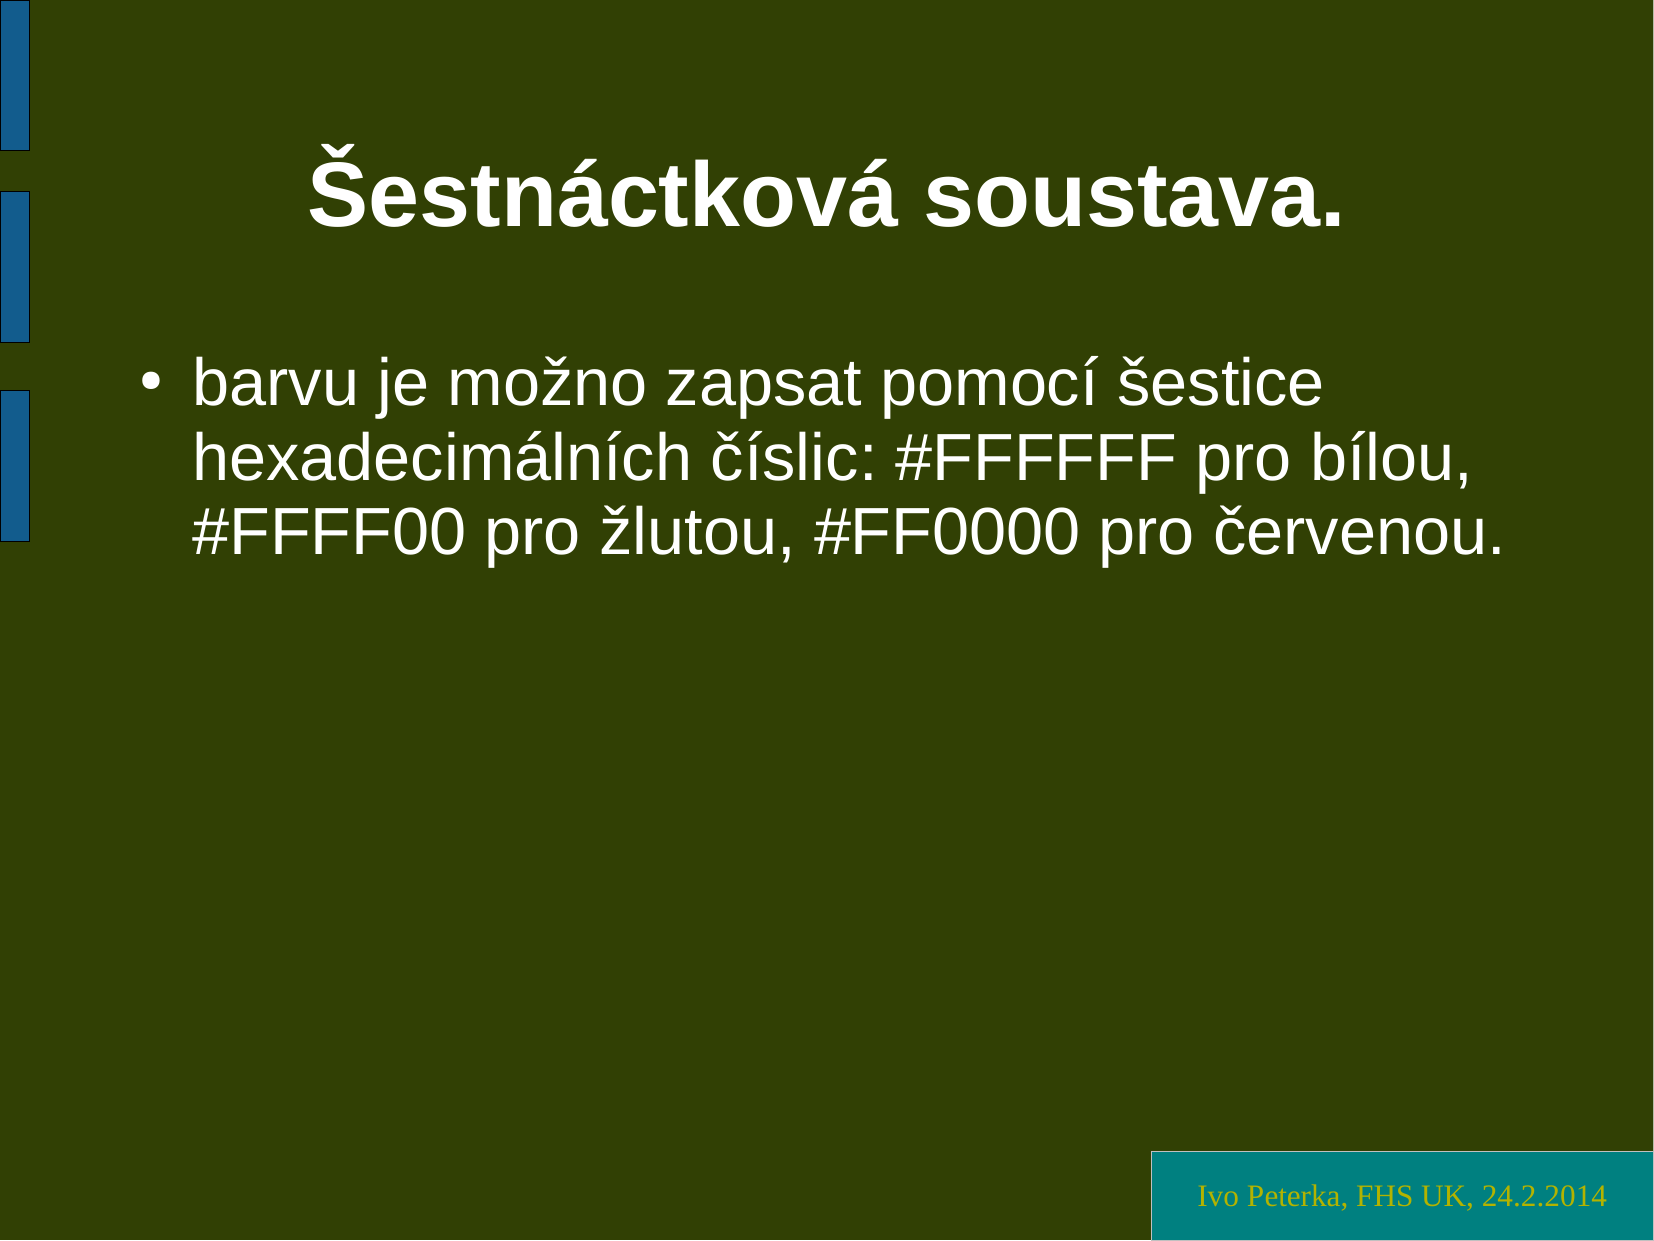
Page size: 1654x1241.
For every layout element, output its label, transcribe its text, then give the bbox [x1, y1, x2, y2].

list barvu je možno zapsat pomocí šestice hexadecimálních číslic: #FFFFFF pro bílou, #FFFF00 pro žlutou, #FF0000 pro červenou. [121, 344, 1534, 1112]
title Šestnáctková soustava. [121, 98, 1534, 291]
